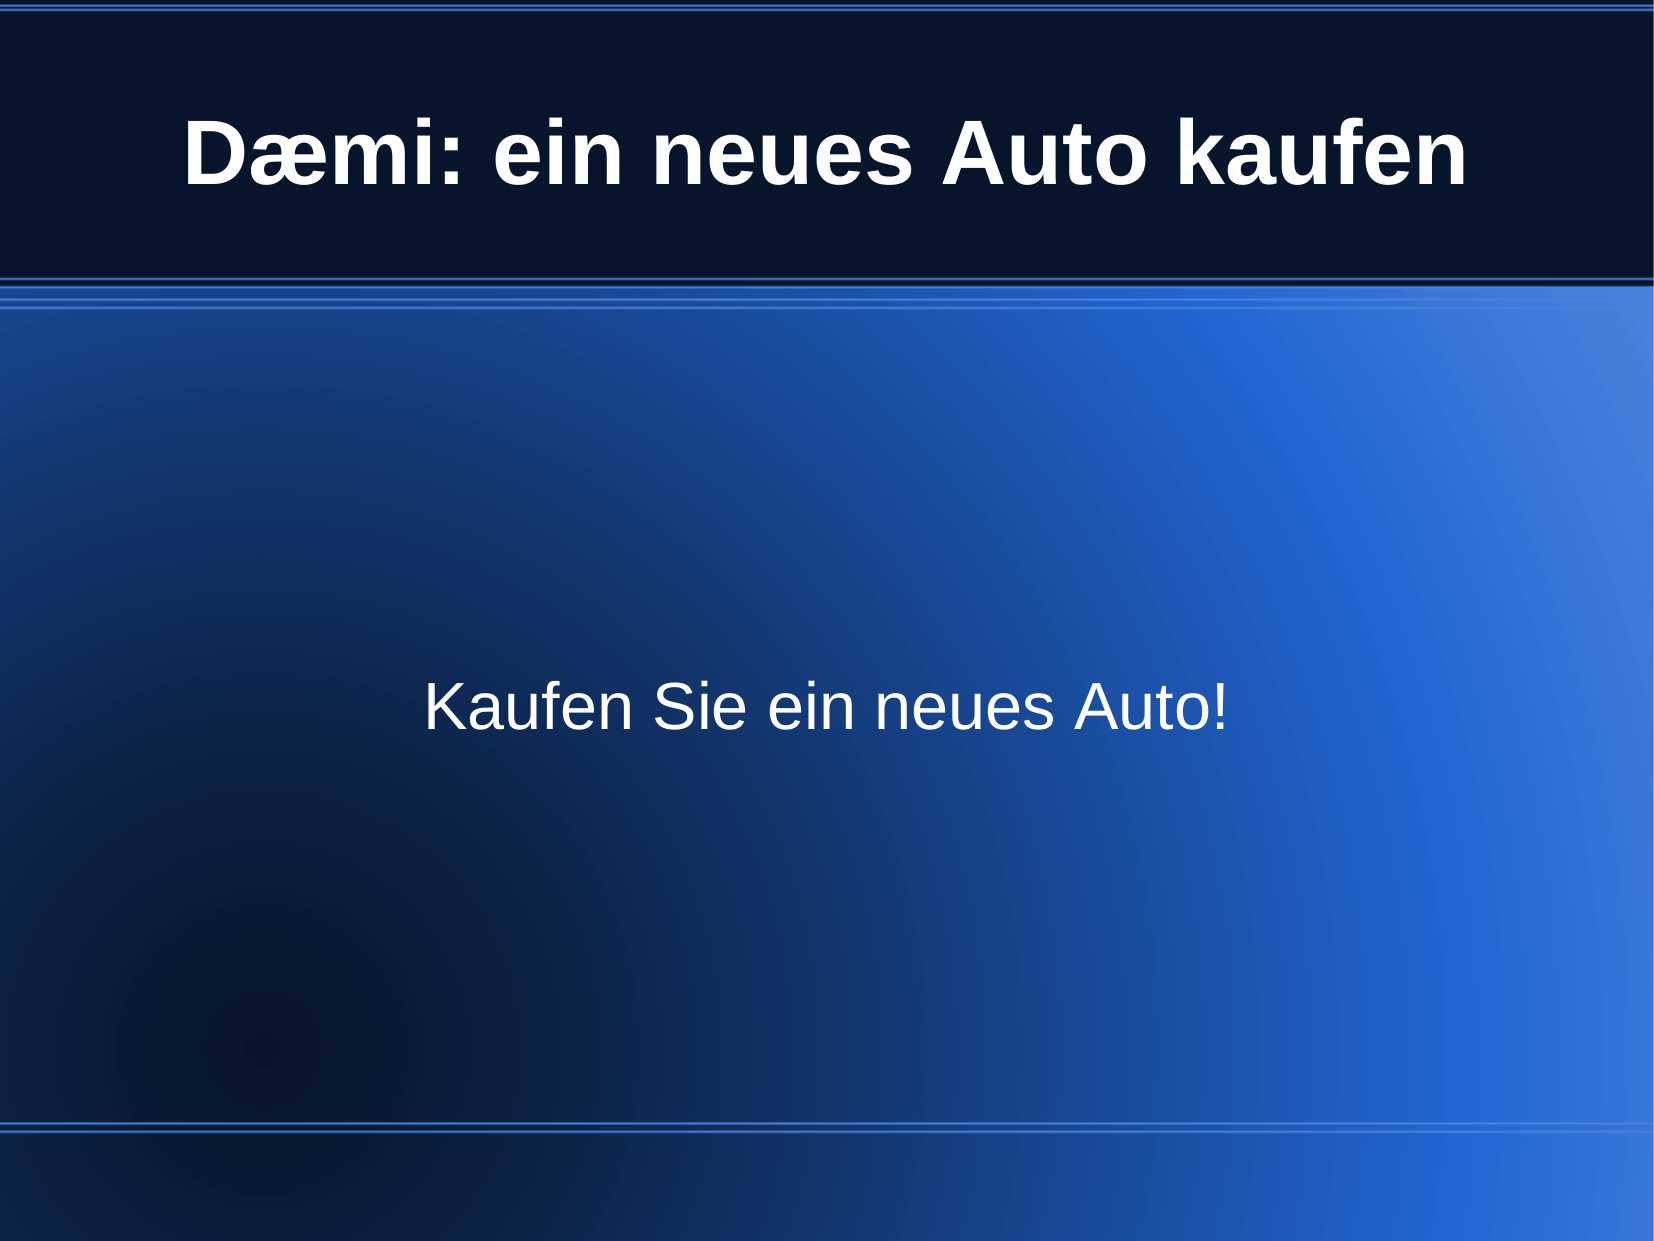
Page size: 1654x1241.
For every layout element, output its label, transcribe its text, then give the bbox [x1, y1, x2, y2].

picture [0, 0, 1654, 1241]
title Dæmi: ein neues Auto kaufen [82, 56, 1571, 250]
subtitle Kaufen Sie ein neues Auto! [82, 362, 1571, 1050]
